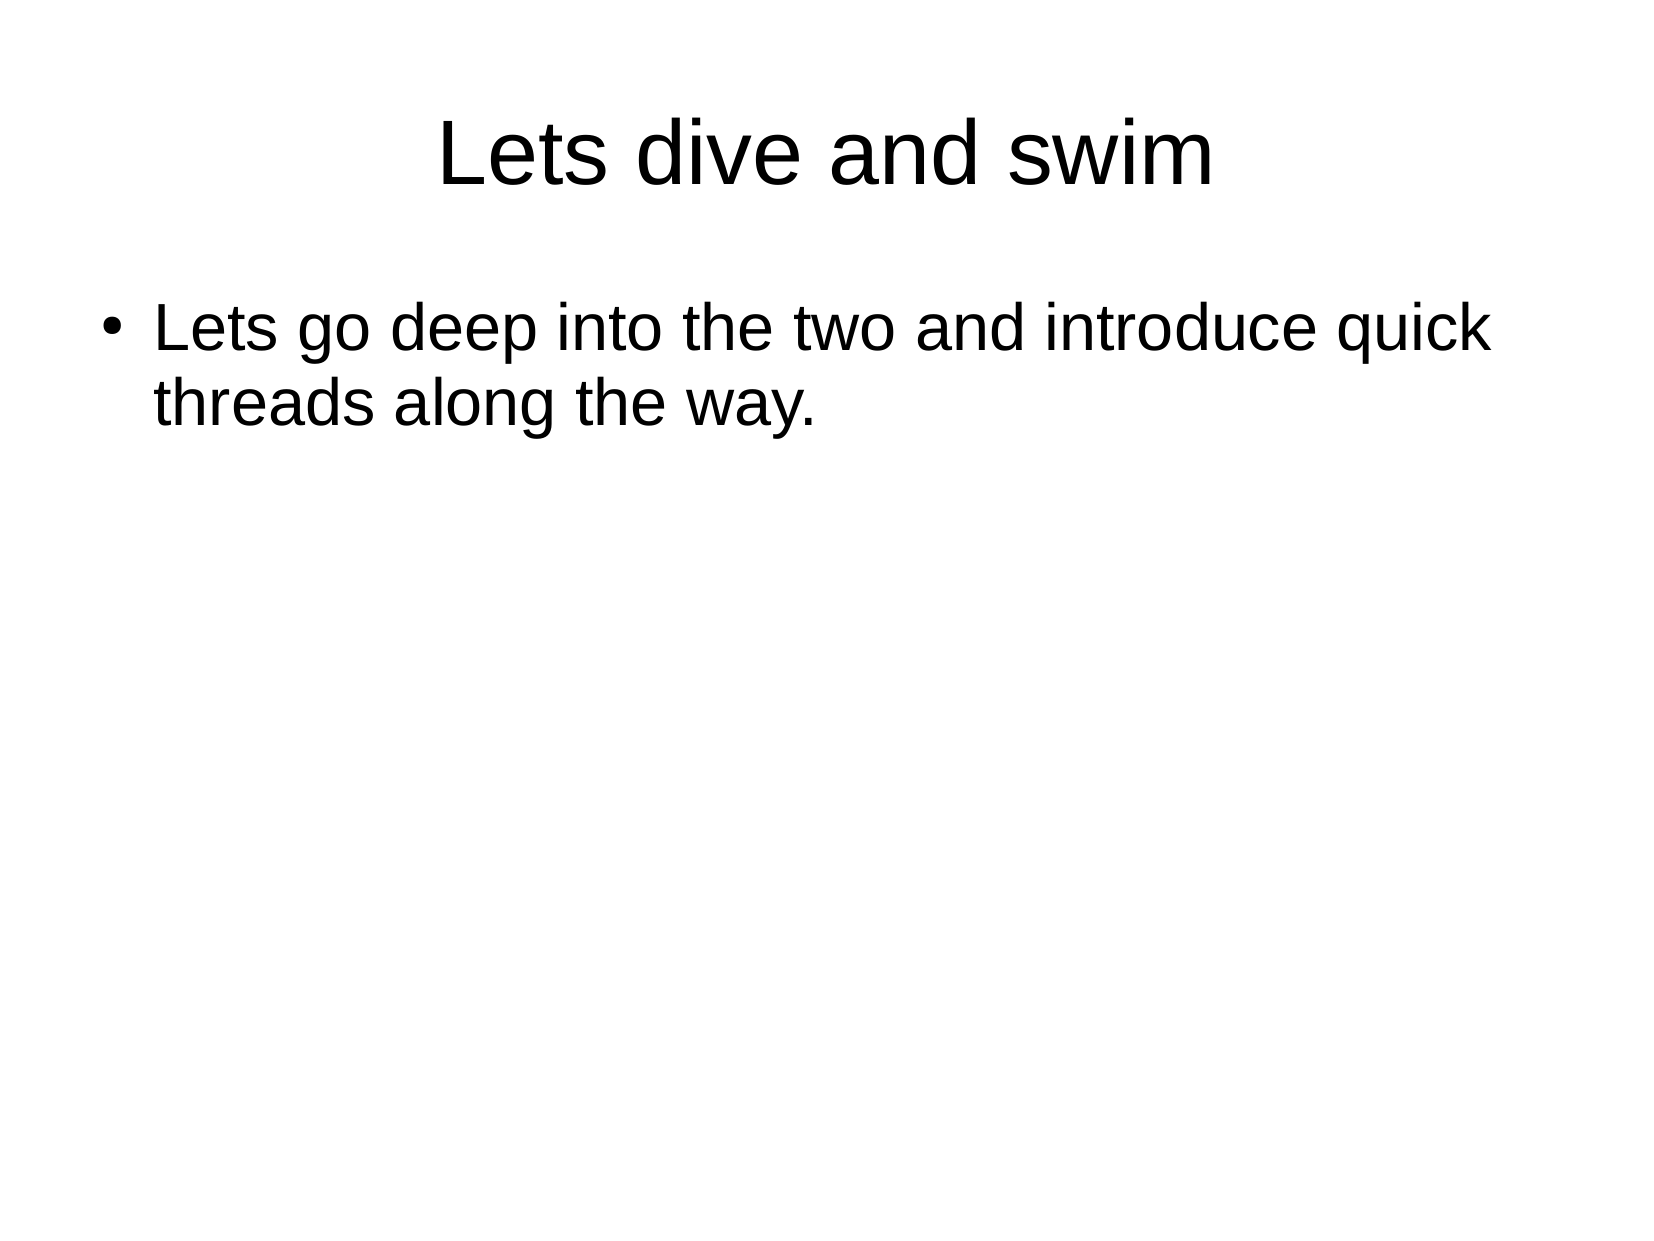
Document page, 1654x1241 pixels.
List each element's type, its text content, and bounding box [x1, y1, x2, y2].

list Lets go deep into the two and introduce quick threads along the way. [82, 290, 1571, 1010]
title Lets dive and swim [82, 49, 1571, 257]
